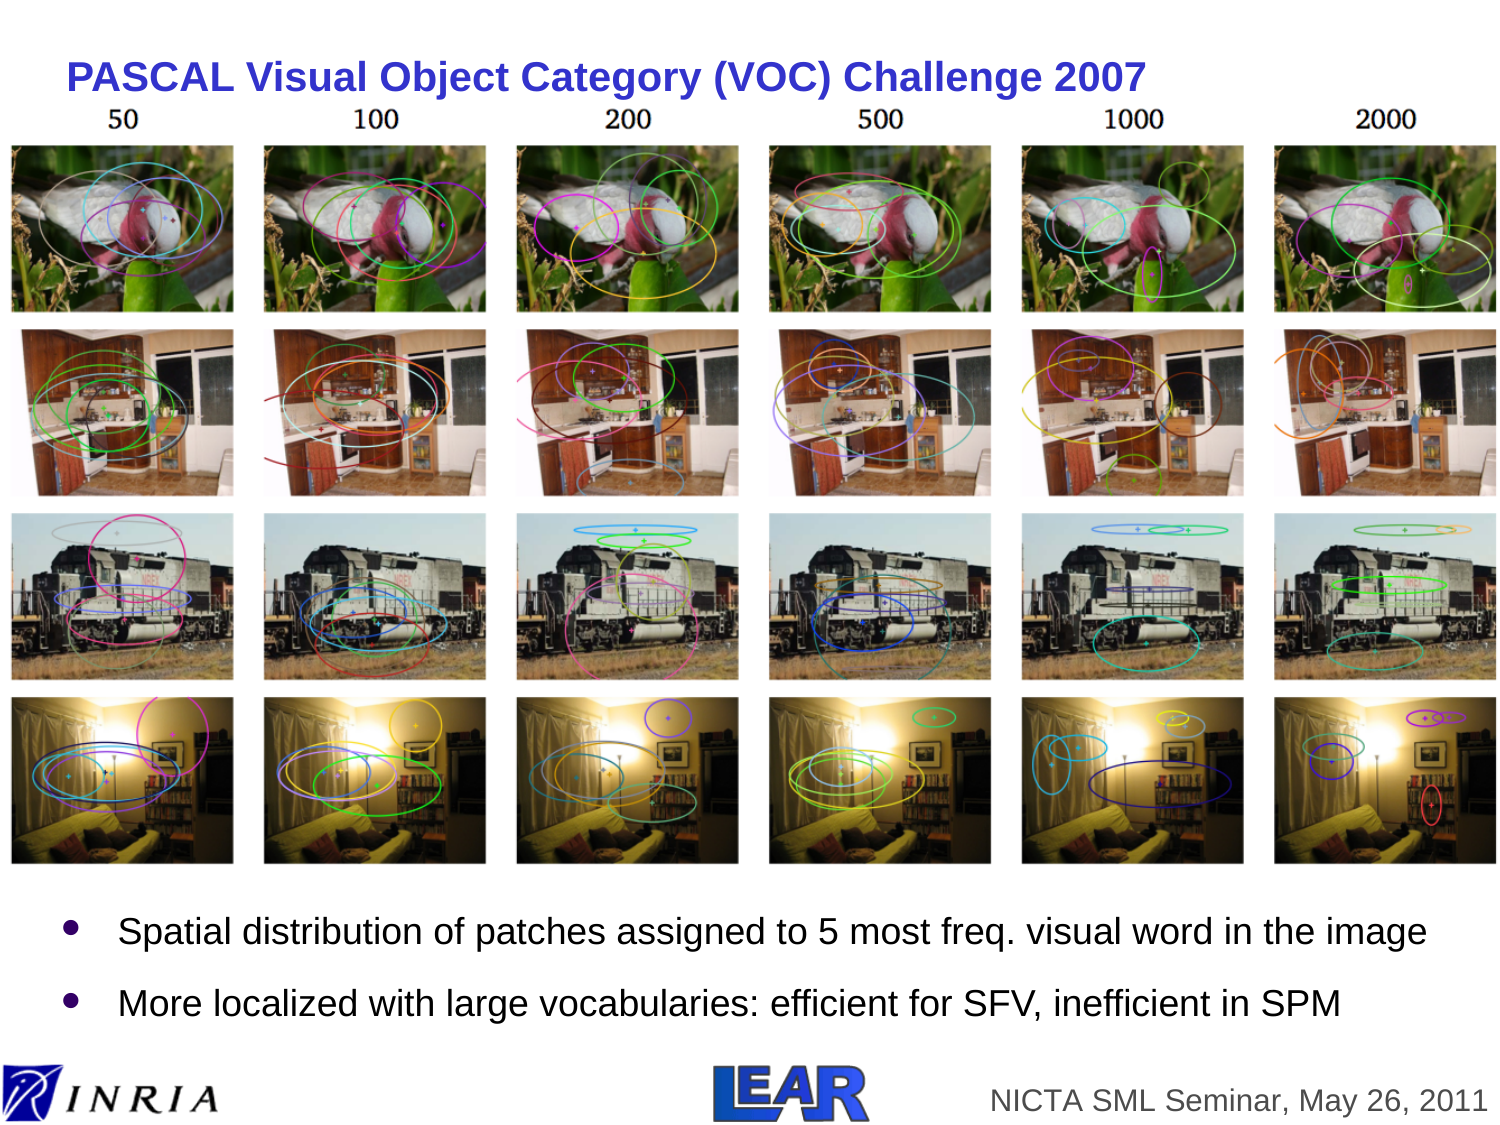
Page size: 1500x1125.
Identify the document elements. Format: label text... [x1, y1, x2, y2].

list Spatial distribution of patches assigned to 5 most freq. visual word in the image More localized with large vocabularies: efficient for SFV, inefficient in SPM [61, 910, 1500, 1102]
picture [709, 1102, 872, 1124]
picture [0, 1050, 361, 1125]
picture [4, 104, 1500, 872]
title PASCAL Visual Object Category (VOC) Challenge 2007 [51, 34, 1459, 104]
